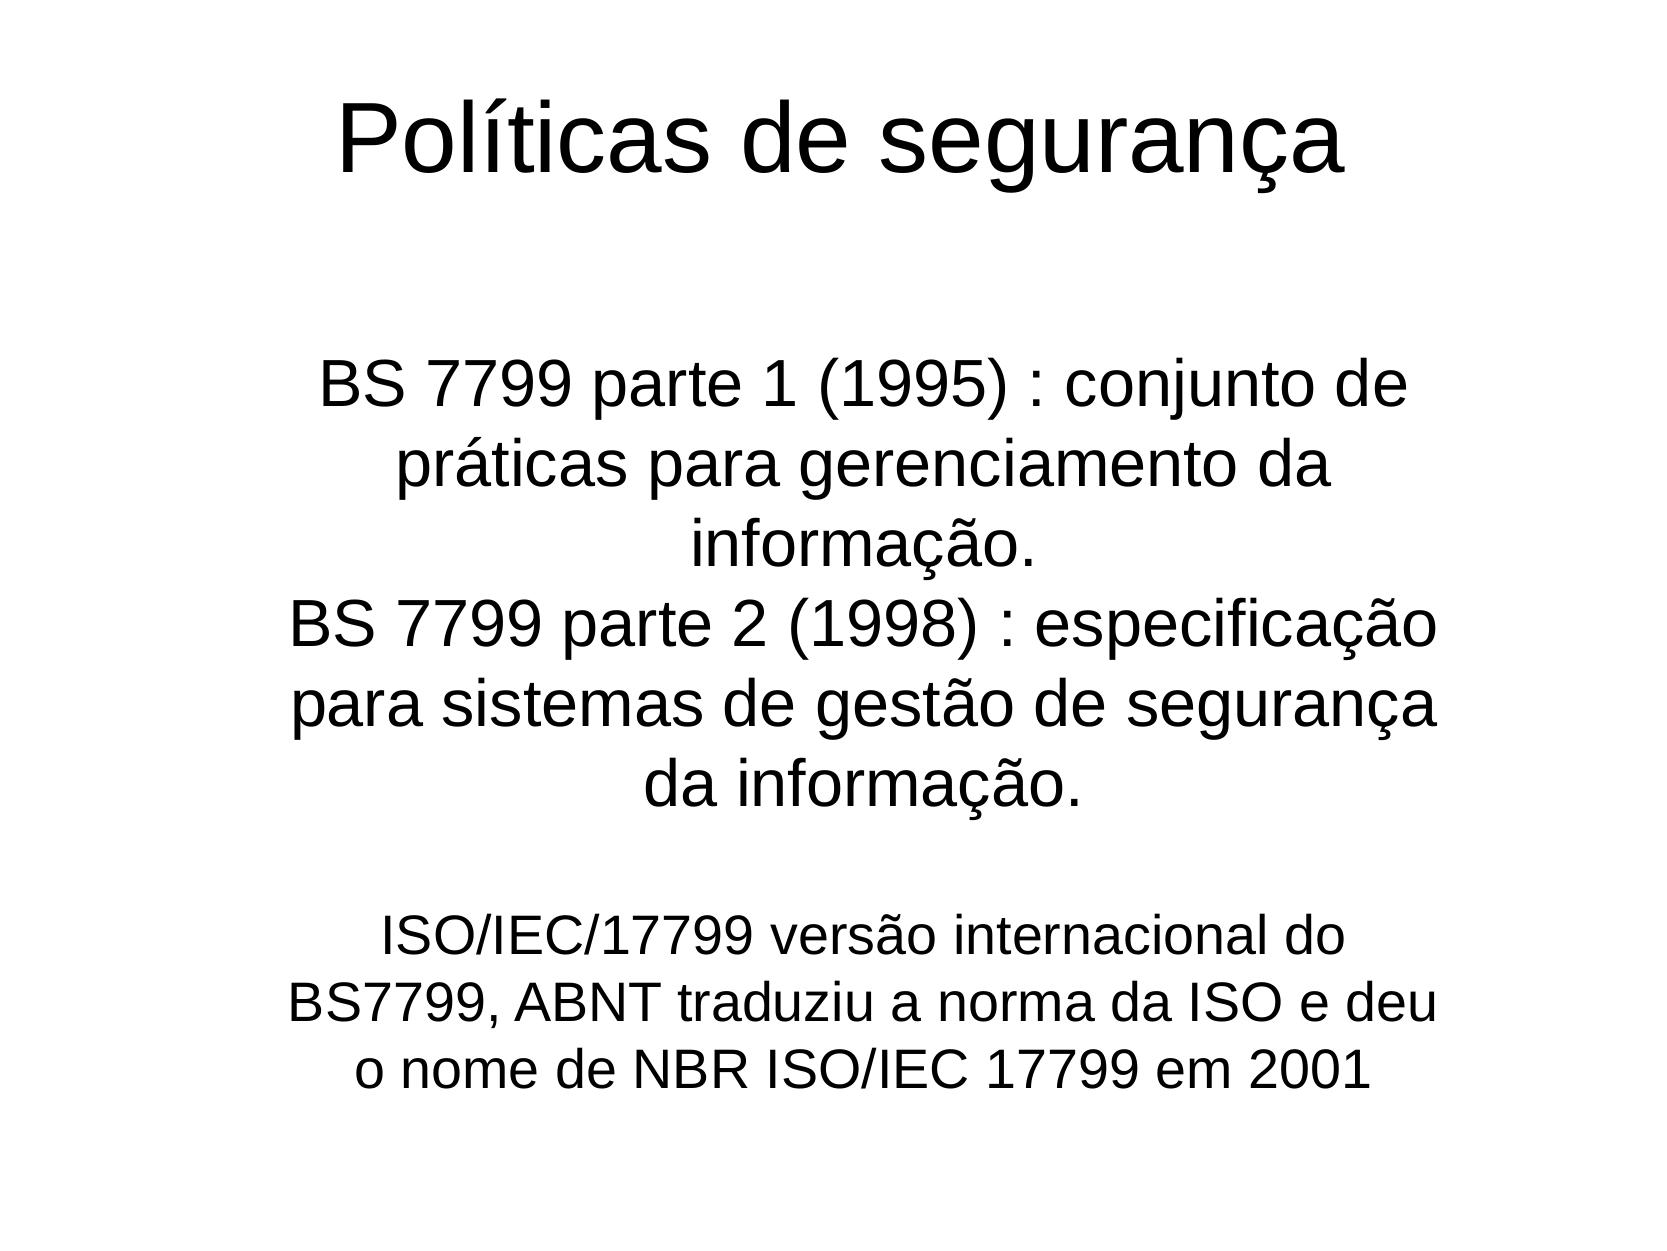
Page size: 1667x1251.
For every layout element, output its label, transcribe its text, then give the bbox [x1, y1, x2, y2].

subtitle BS 7799 parte 1 (1995) : conjunto de práticas para gerenciamento da informação. BS 7799 parte 2 (1998) : especificação para sistemas de gestão de segurança da informação. ISO/IEC/17799 versão internacional do BS7799, ABNT traduziu a norma da ISO e deu o nome de NBR ISO/IEC 17799 em 2001 [276, 253, 1452, 1119]
title Políticas de segurança [150, 66, 1531, 259]
